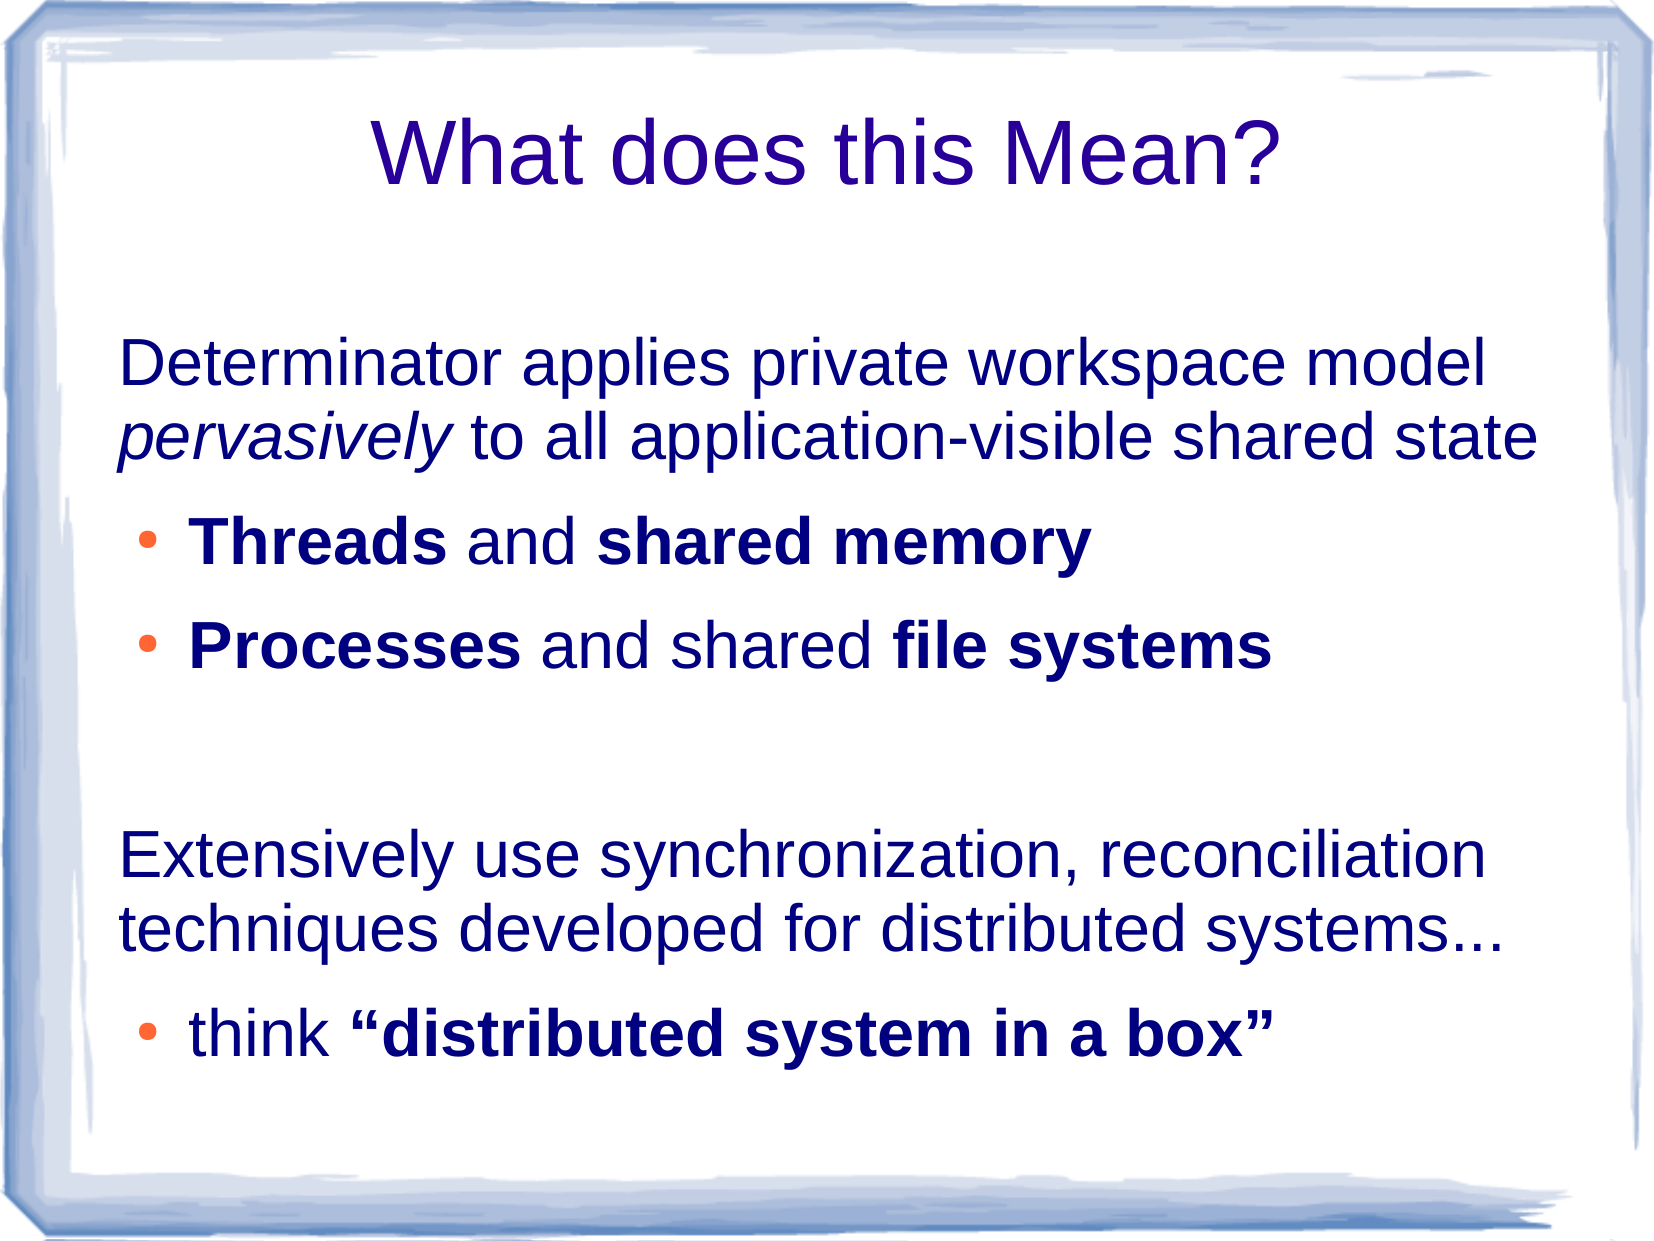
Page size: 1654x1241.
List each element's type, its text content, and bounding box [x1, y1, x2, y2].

list Determinator applies private workspace model pervasively to all application-visible shared state Threads and shared memory Processes and shared file systems Extensively use synchronization, reconciliation techniques developed for distributed systems... think “distributed system in a box” [118, 324, 1571, 1069]
title What does this Mean? [82, 49, 1571, 257]
picture [0, 0, 1654, 1241]
